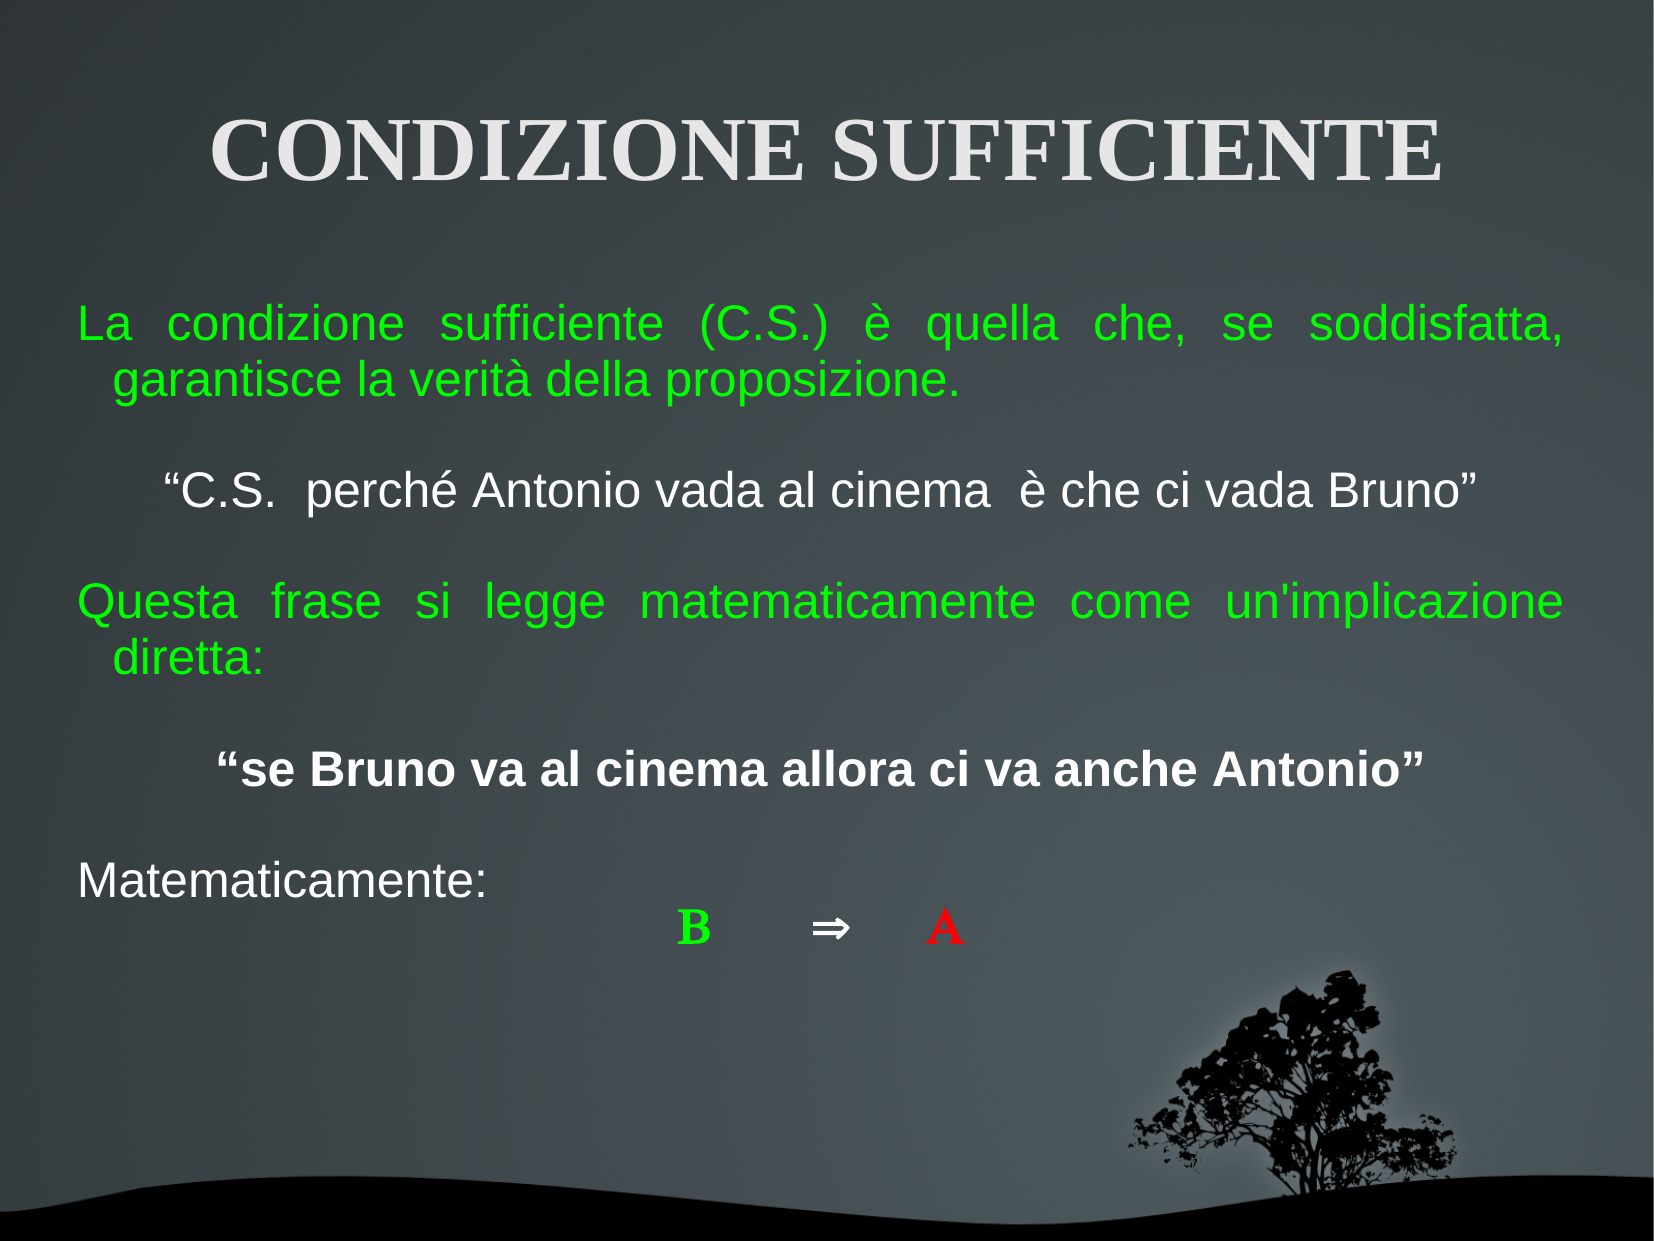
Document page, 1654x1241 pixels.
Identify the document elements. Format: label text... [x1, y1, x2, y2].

title CONDIZIONE SUFFICIENTE [121, 53, 1534, 246]
subtitle La condizione sufficiente (C.S.) è quella che, se soddisfatta, garantisce la verità della proposizione. “C.S. perché Antonio vada al cinema è che ci vada Bruno” Questa frase si legge matematicamente come un'implicazione diretta: “se Bruno va al cinema allora ci va anche Antonio” Matematicamente: B  A [76, 265, 1565, 1085]
picture [0, 0, 1654, 1241]
